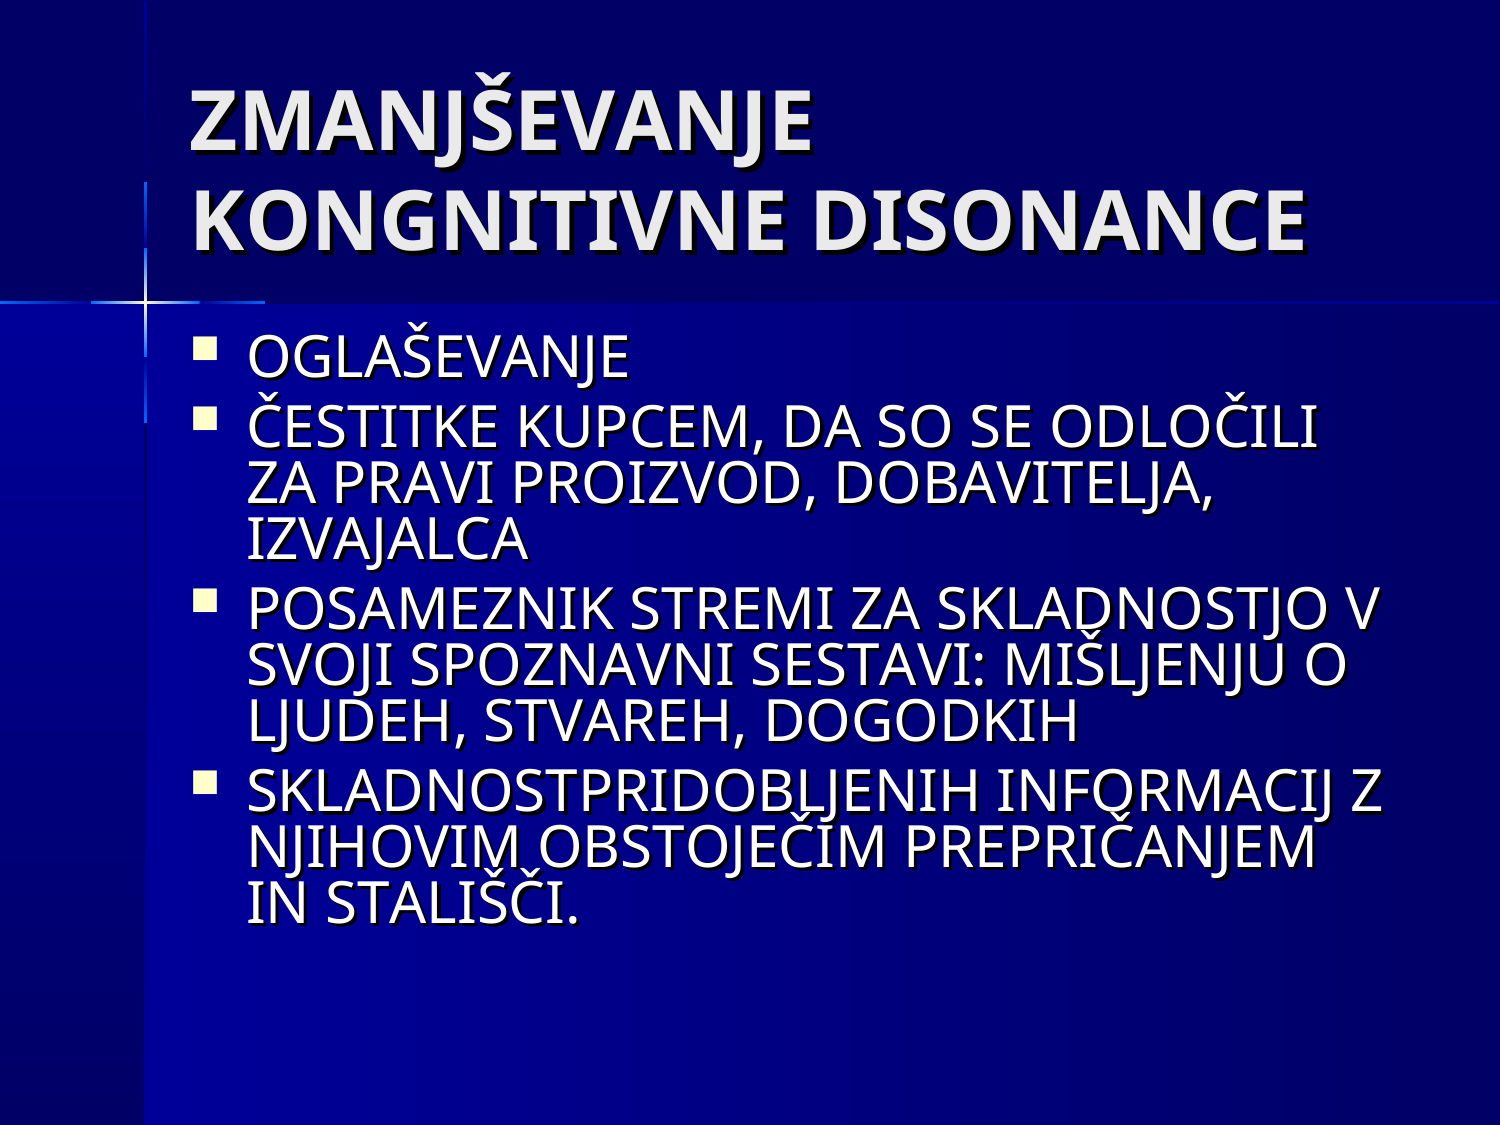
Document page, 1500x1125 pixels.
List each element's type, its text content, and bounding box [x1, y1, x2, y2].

list OGLAŠEVANJE ČESTITKE KUPCEM, DA SO SE ODLOČILI ZA PRAVI PROIZVOD, DOBAVITELJA, IZVAJALCA POSAMEZNIK STREMI ZA SKLADNOSTJO V SVOJI SPOZNAVNI SESTAVI: MIŠLJENJU O LJUDEH, STVAREH, DOGODKIH SKLADNOSTPRIDOBLJENIH INFORMACIJ Z NJIHOVIM OBSTOJEČIM PREPRIČANJEM IN STALIŠČI. [174, 324, 1413, 1001]
title ZMANJŠEVANJE KONGNITIVNE DISONANCE [174, 49, 1413, 285]
